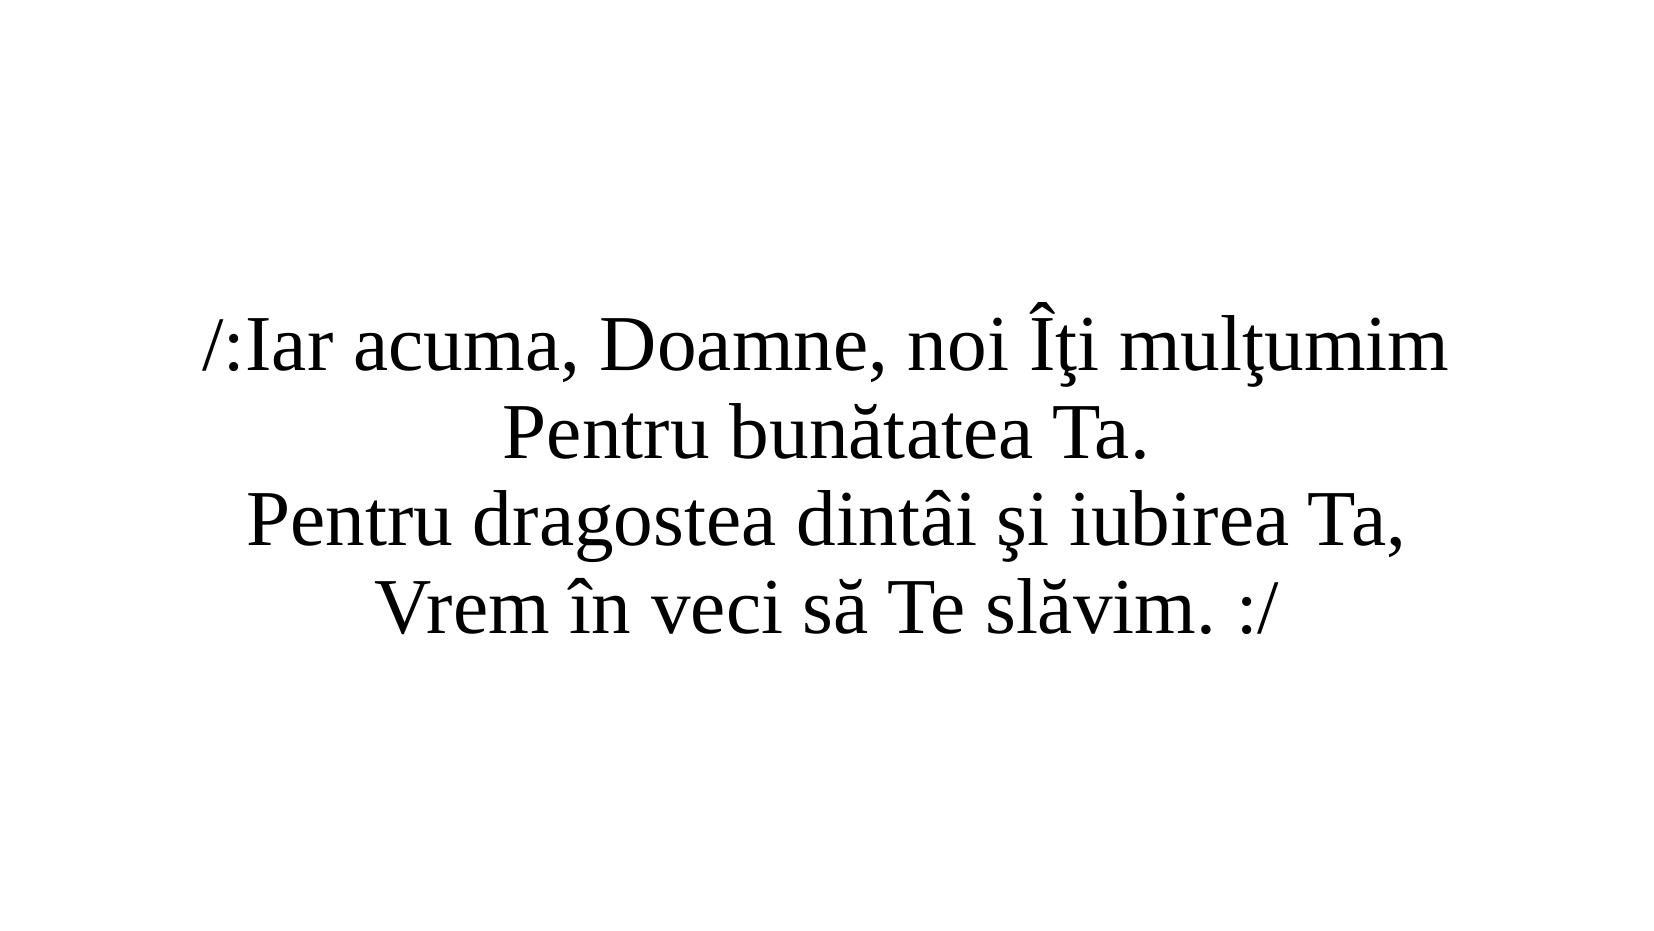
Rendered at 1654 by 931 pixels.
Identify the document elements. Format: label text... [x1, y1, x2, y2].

subtitle /:Iar acuma, Doamne, noi Îţi mulţumim Pentru bunătatea Ta. Pentru dragostea dintâi şi iubirea Ta, Vrem în veci să Te slăvim. :/ [165, 205, 1489, 745]
